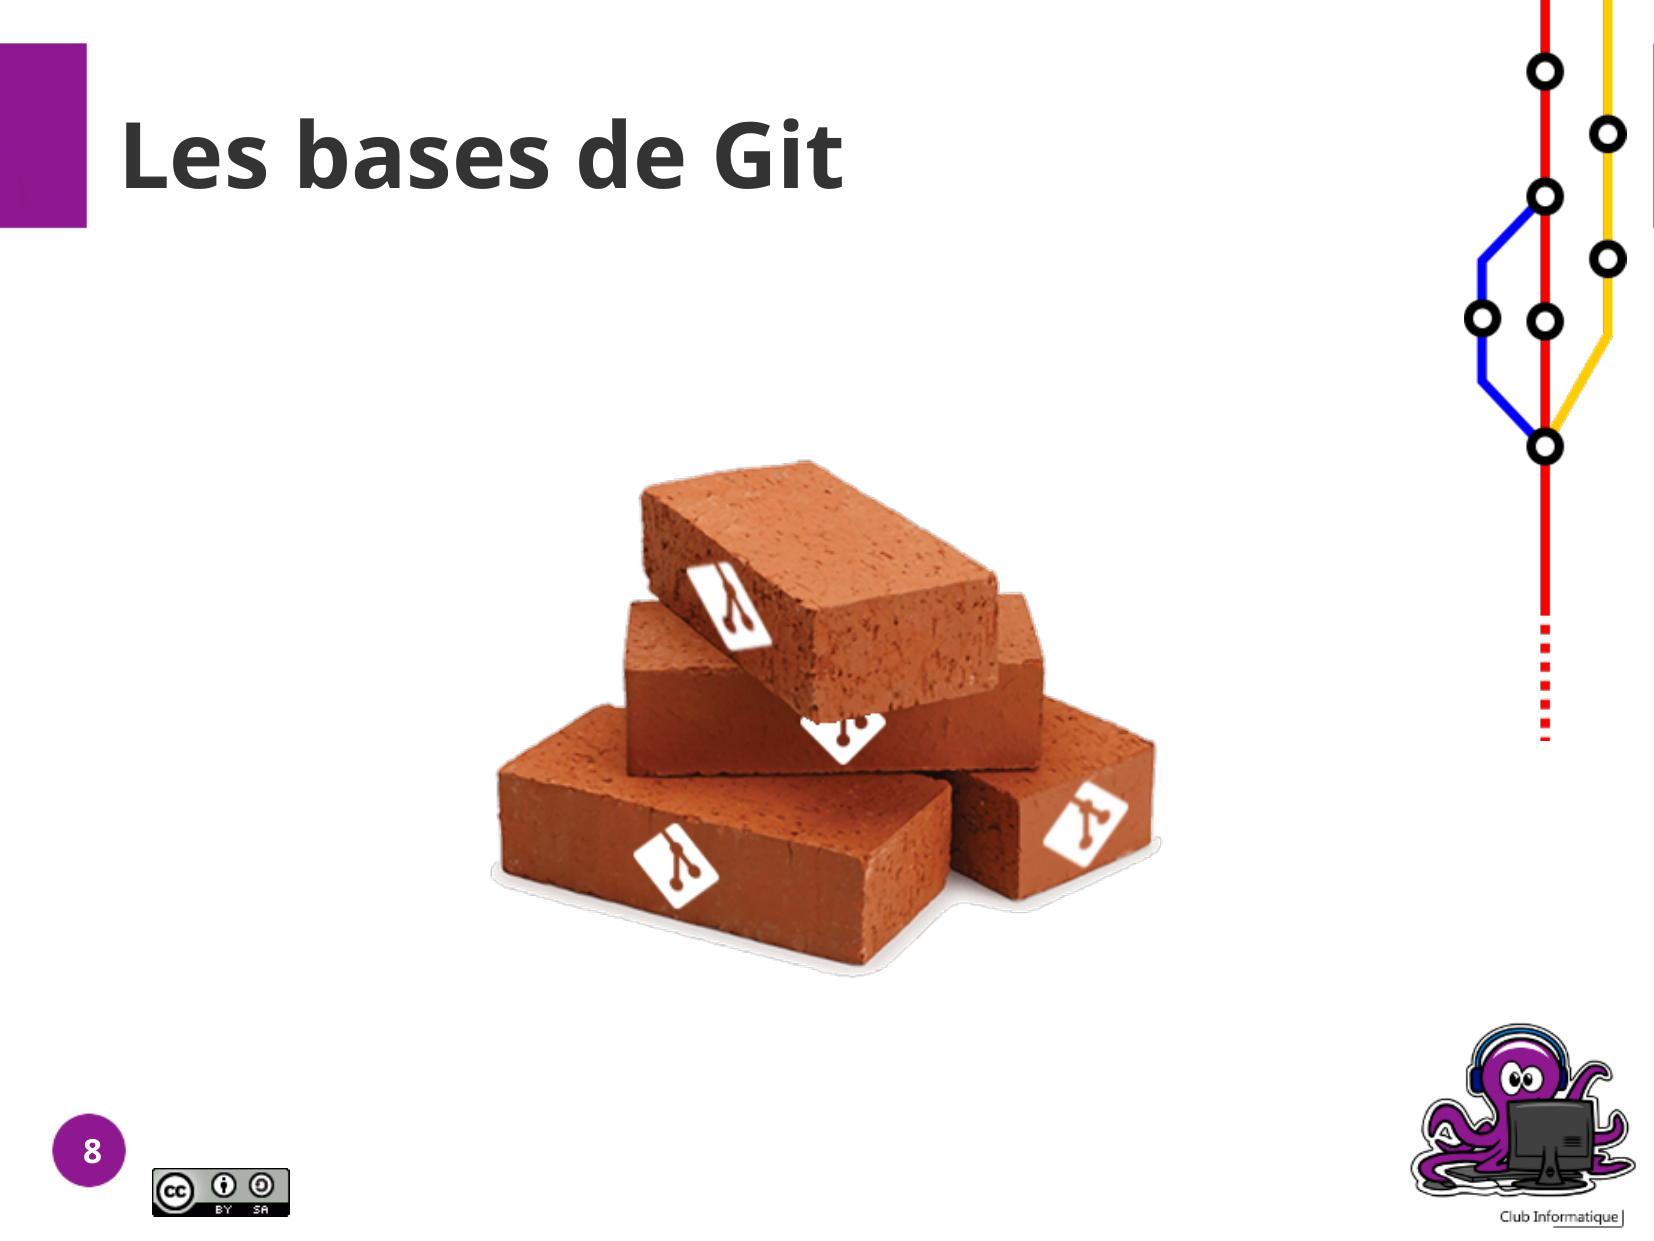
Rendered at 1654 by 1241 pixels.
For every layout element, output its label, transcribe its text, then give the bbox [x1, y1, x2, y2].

title Les bases de Git [118, 49, 1571, 257]
picture [0, 0, 1654, 1241]
